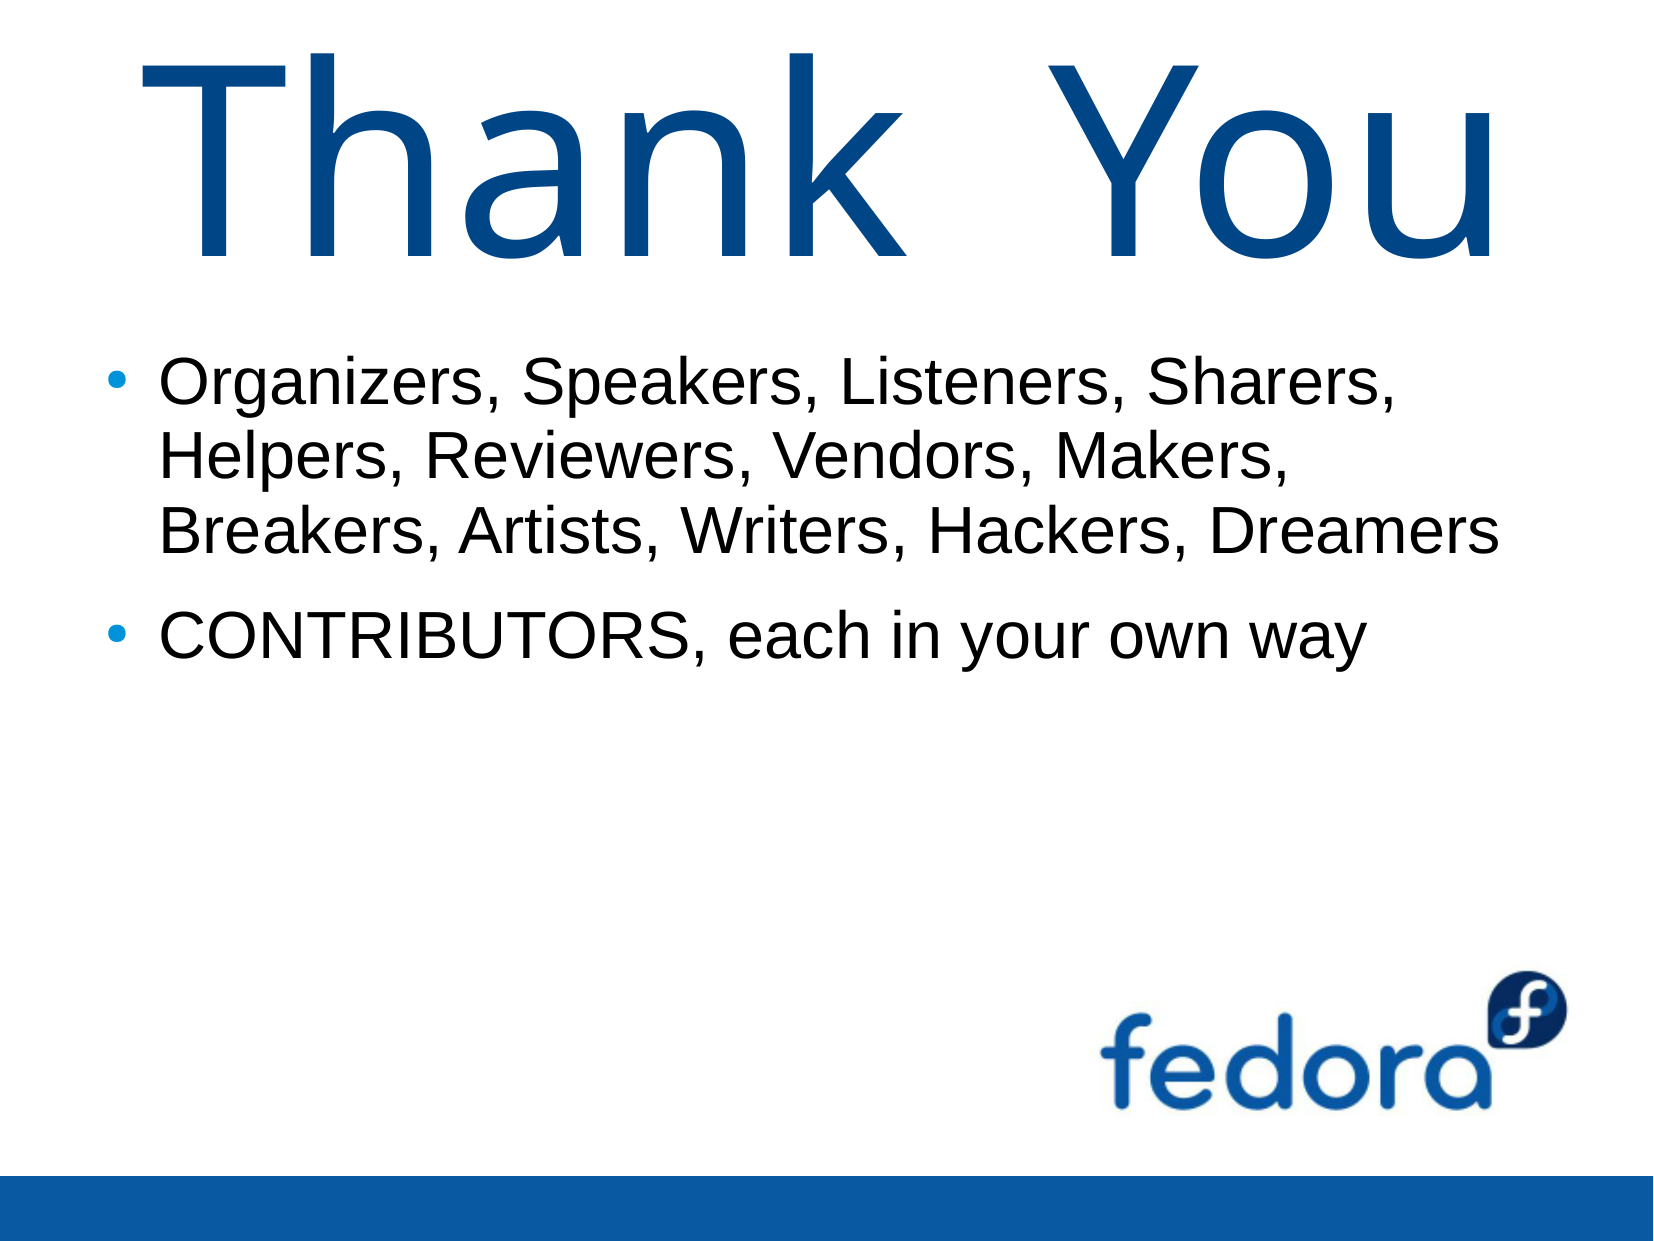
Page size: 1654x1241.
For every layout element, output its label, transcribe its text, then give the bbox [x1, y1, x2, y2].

title Thank You [82, 0, 1571, 325]
picture [0, 0, 1654, 1241]
list Organizers, Speakers, Listeners, Sharers, Helpers, Reviewers, Vendors, Makers, Breakers, Artists, Writers, Hackers, Dreamers CONTRIBUTORS, each in your own way [87, 343, 1576, 1163]
